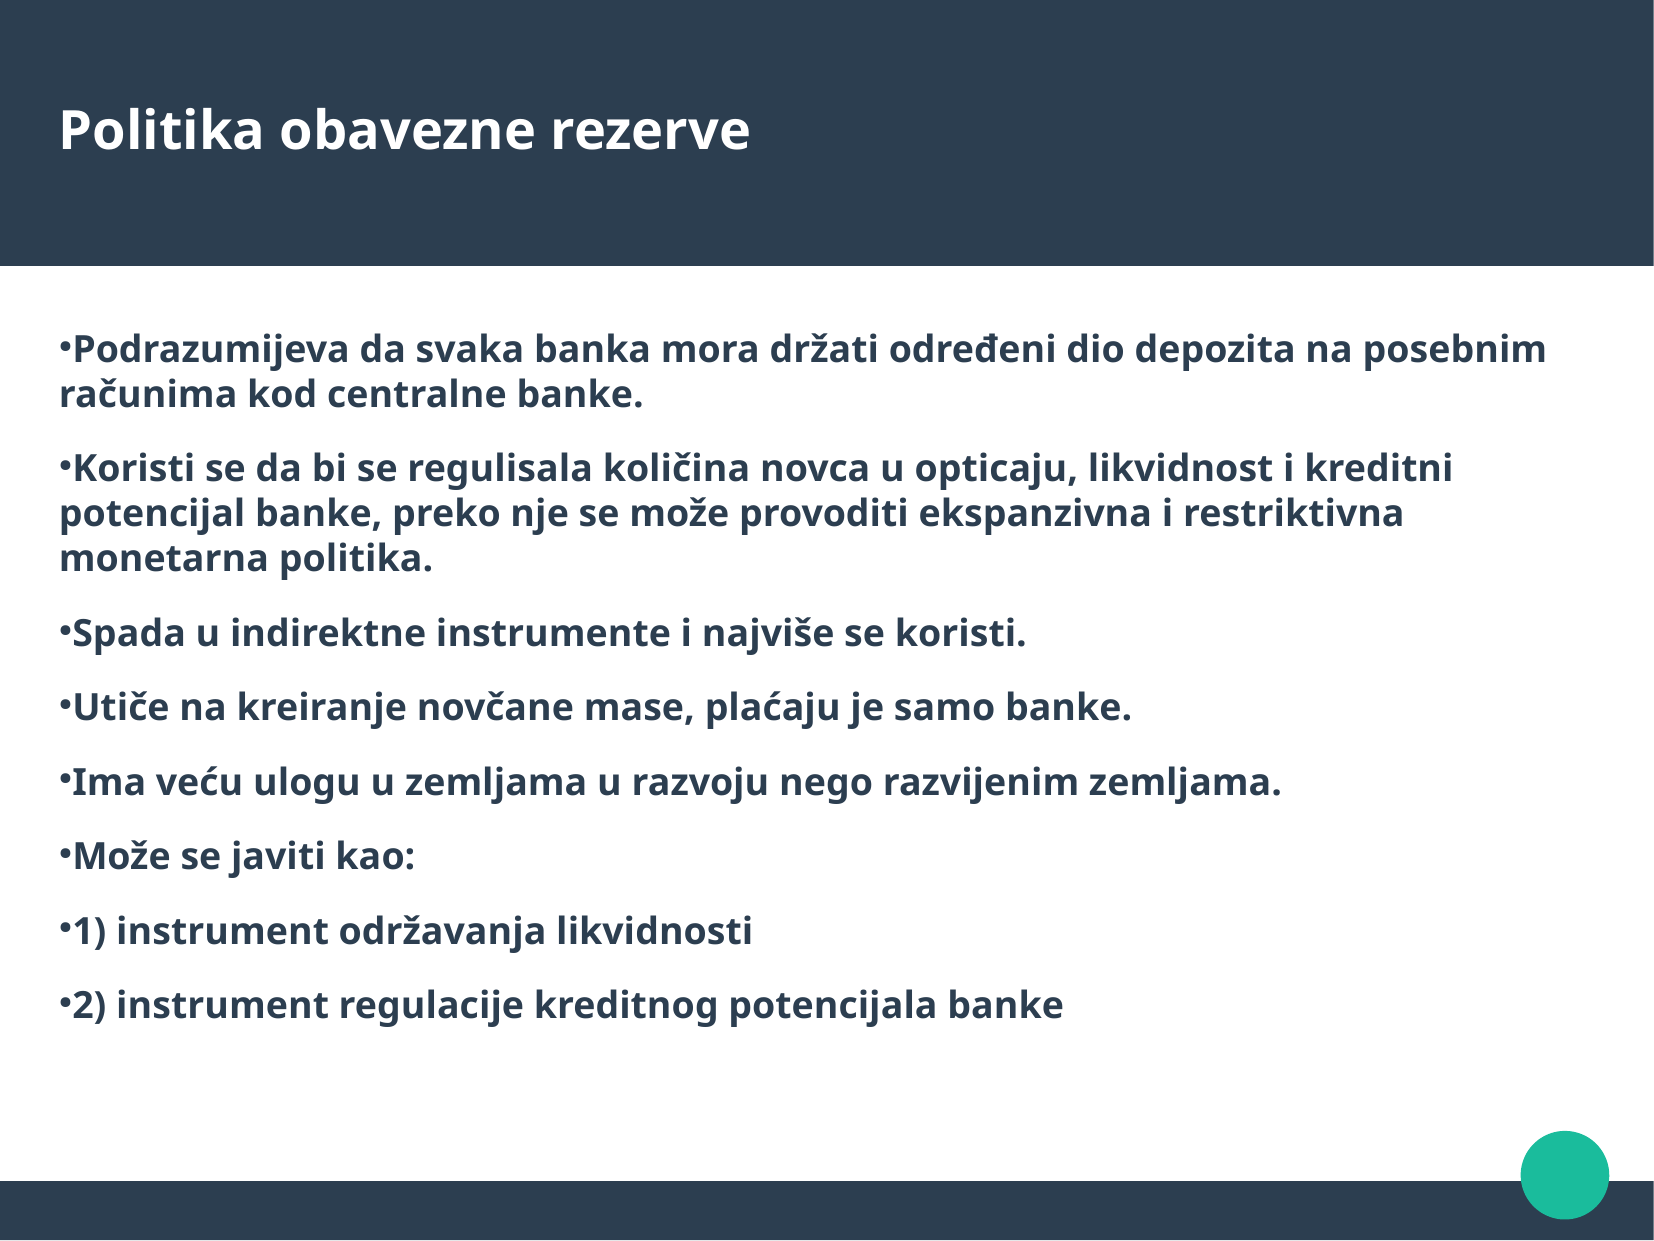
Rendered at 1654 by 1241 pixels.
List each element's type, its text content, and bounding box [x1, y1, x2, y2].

list Podrazumijeva da svaka banka mora držati određeni dio depozita na posebnim računima kod centralne banke. Koristi se da bi se regulisala količina novca u opticaju, likvidnost i kreditni potencijal banke, preko nje se može provoditi ekspanzivna i restriktivna monetarna politika. Spada u indirektne instrumente i najviše se koristi. Utiče na kreiranje novčane mase, plaćaju je samo banke. Ima veću ulogu u zemljama u razvoju nego razvijenim zemljama. Može se javiti kao: 1) instrument održavanja likvidnosti 2) instrument regulacije kreditnog potencijala banke [59, 324, 1595, 1152]
title Politika obavezne rezerve [59, 49, 1595, 207]
